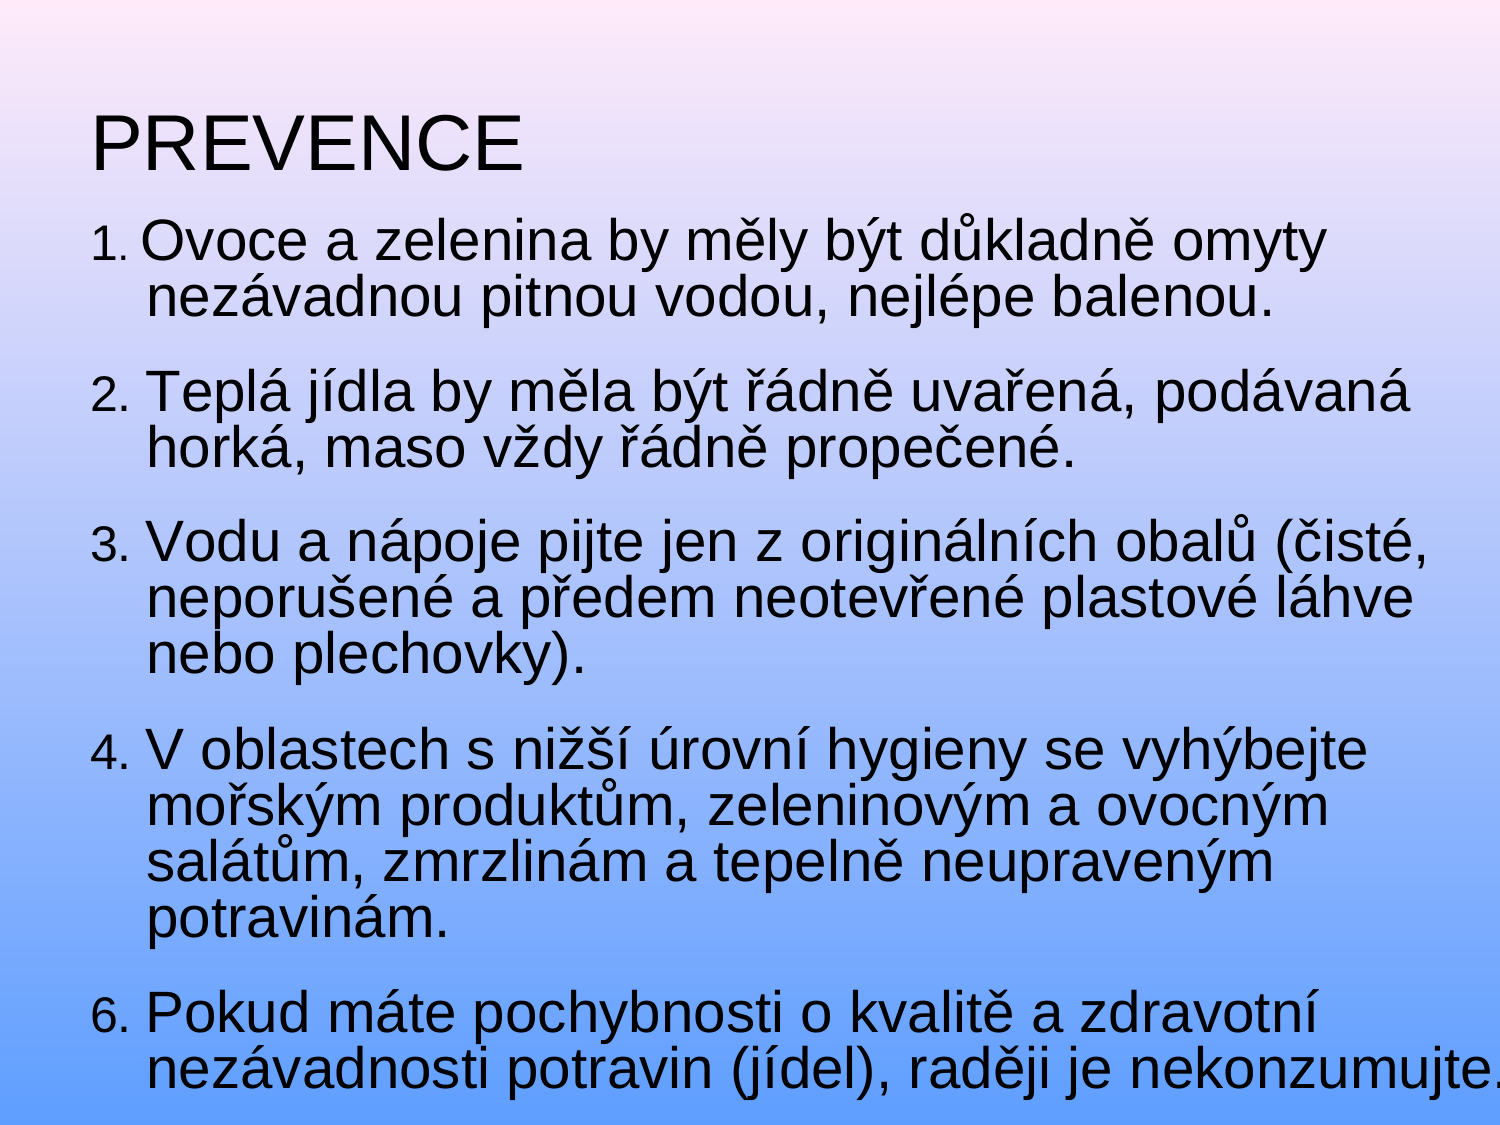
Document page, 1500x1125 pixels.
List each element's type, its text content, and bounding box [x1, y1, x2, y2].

list 1. Ovoce a zelenina by měly být důkladně omyty nezávadnou pitnou vodou, nejlépe balenou. 2. Teplá jídla by měla být řádně uvařená, podávaná horká, maso vždy řádně propečené. 3. Vodu a nápoje pijte jen z originálních obalů (čisté, neporušené a předem neotevřené plastové láhve nebo plechovky). 4. V oblastech s nižší úrovní hygieny se vyhýbejte mořským produktům, zeleninovým a ovocným salátům, zmrzlinám a tepelně neupraveným potravinám. 6. Pokud máte pochybnosti o kvalitě a zdravotní nezávadnosti potravin (jídel), raději je nekonzumujte. [74, 208, 1500, 1125]
title PREVENCE [75, 45, 1426, 208]
